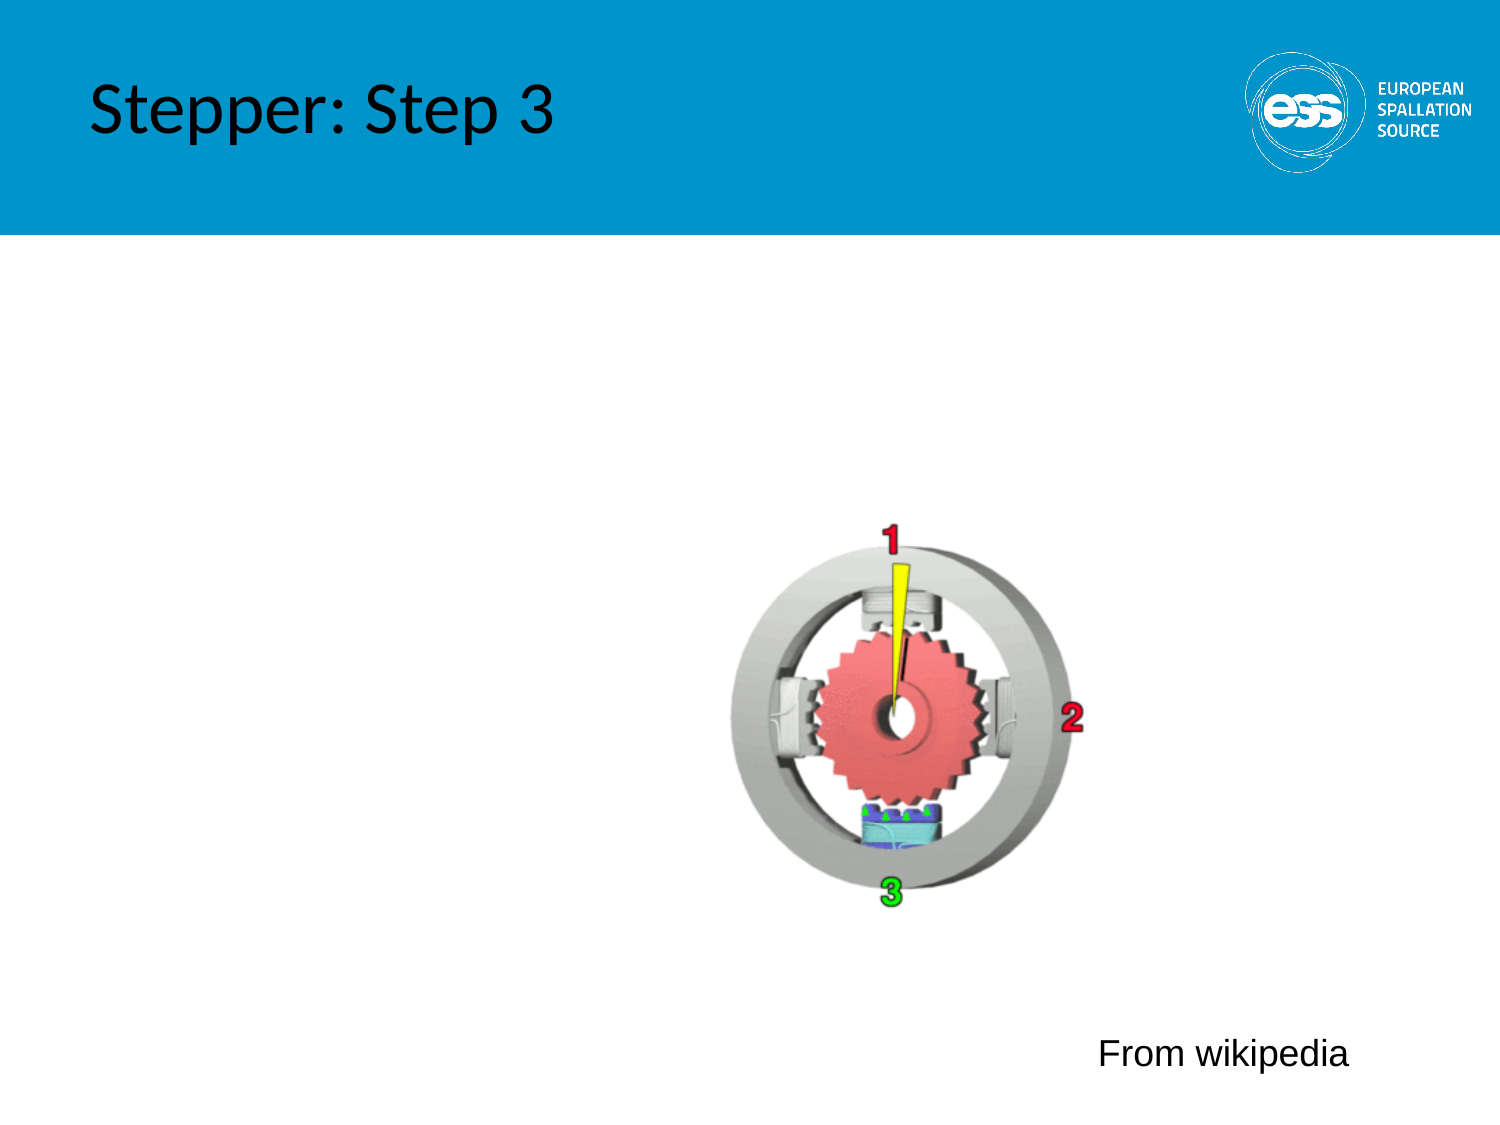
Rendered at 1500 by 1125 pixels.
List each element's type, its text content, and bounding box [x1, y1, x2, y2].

picture [692, 512, 1106, 926]
picture [1418, 104, 1423, 115]
picture [1409, 104, 1415, 115]
picture [1423, 83, 1430, 94]
picture [1422, 125, 1428, 134]
picture [1264, 94, 1342, 127]
text_box From wikipedia [1083, 1025, 1366, 1083]
picture [1454, 83, 1458, 94]
picture [1436, 104, 1444, 115]
picture [1389, 104, 1393, 115]
picture [1379, 83, 1385, 94]
picture [1398, 109, 1406, 115]
title Stepper: Step 3 [75, 50, 1247, 239]
picture [1432, 125, 1438, 136]
picture [1443, 86, 1450, 93]
picture [1400, 83, 1407, 94]
